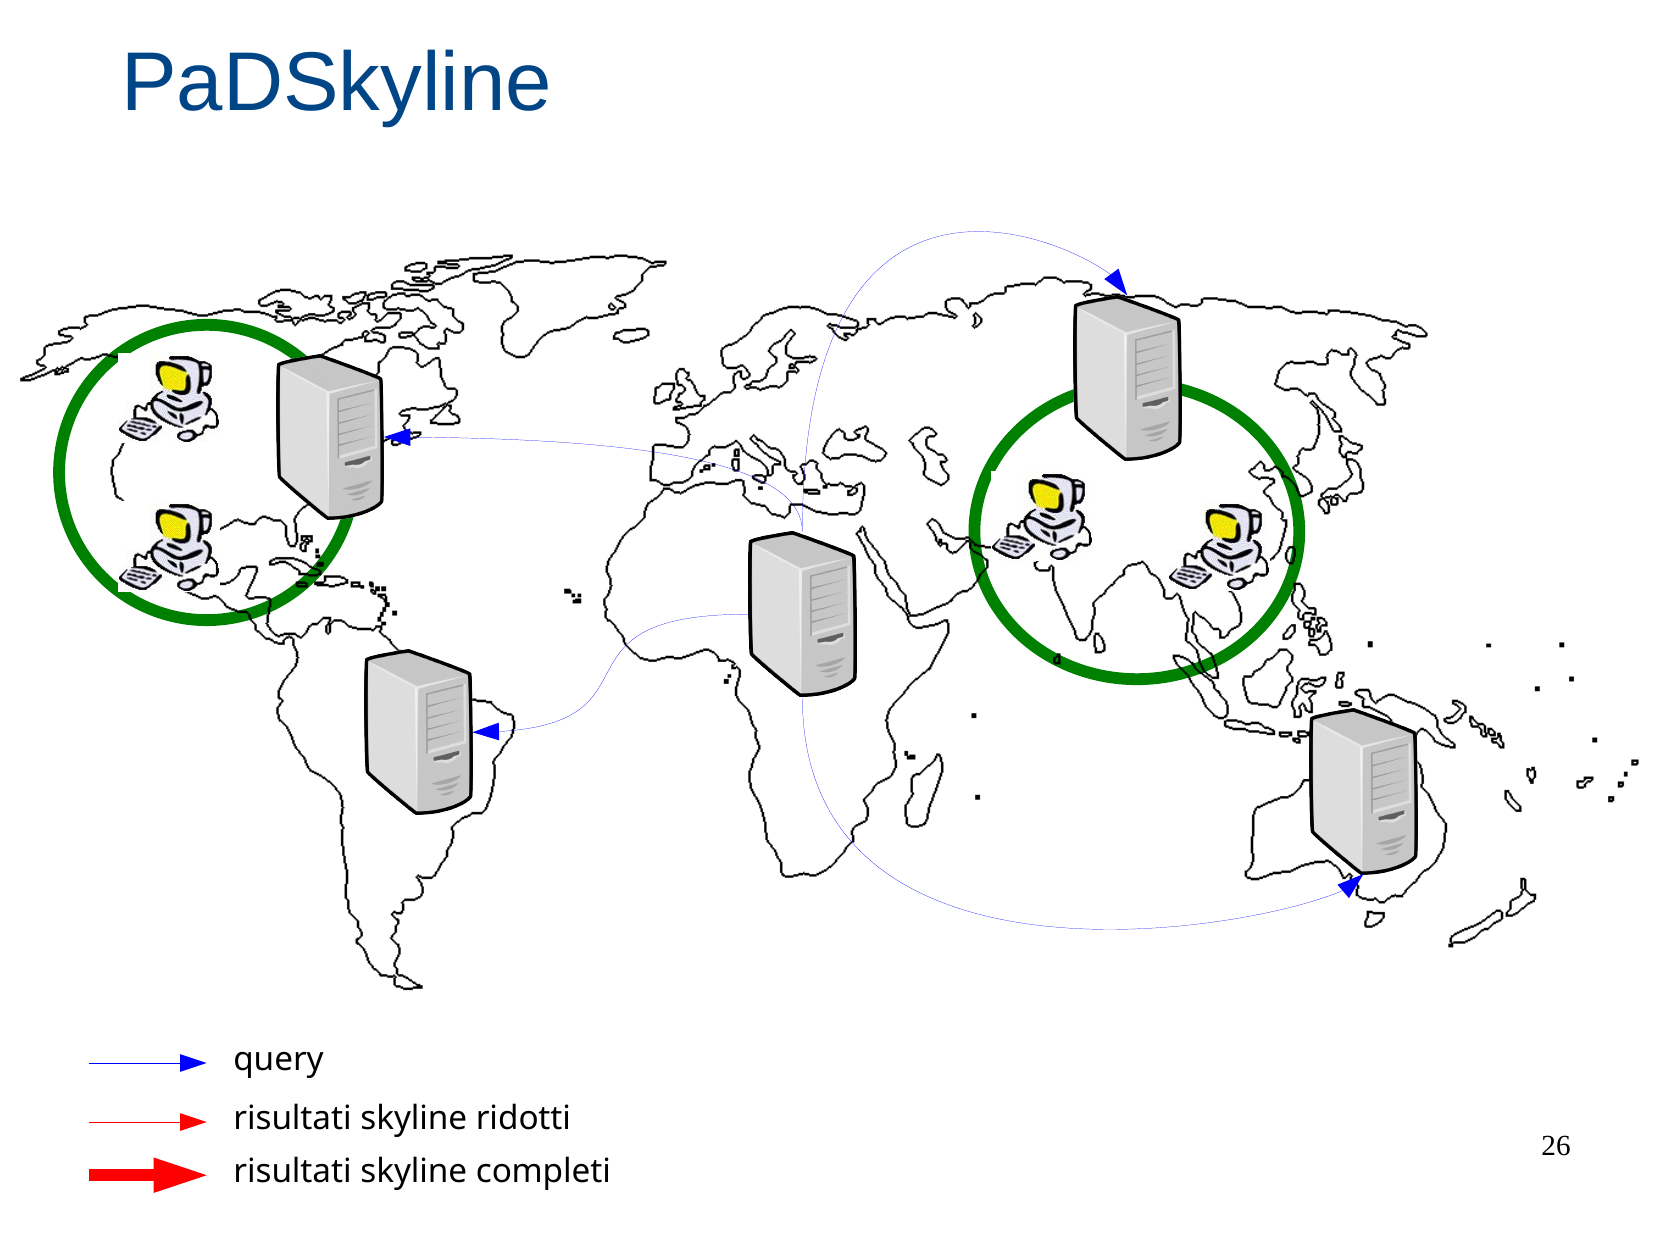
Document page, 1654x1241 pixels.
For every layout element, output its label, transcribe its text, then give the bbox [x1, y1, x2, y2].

text_box query [218, 1027, 335, 1086]
title PaDSkyline [121, 7, 1534, 157]
picture [2, 240, 1654, 1006]
text_box risultati skyline completi [218, 1139, 631, 1227]
text_box risultati skyline ridotti [218, 1086, 603, 1139]
